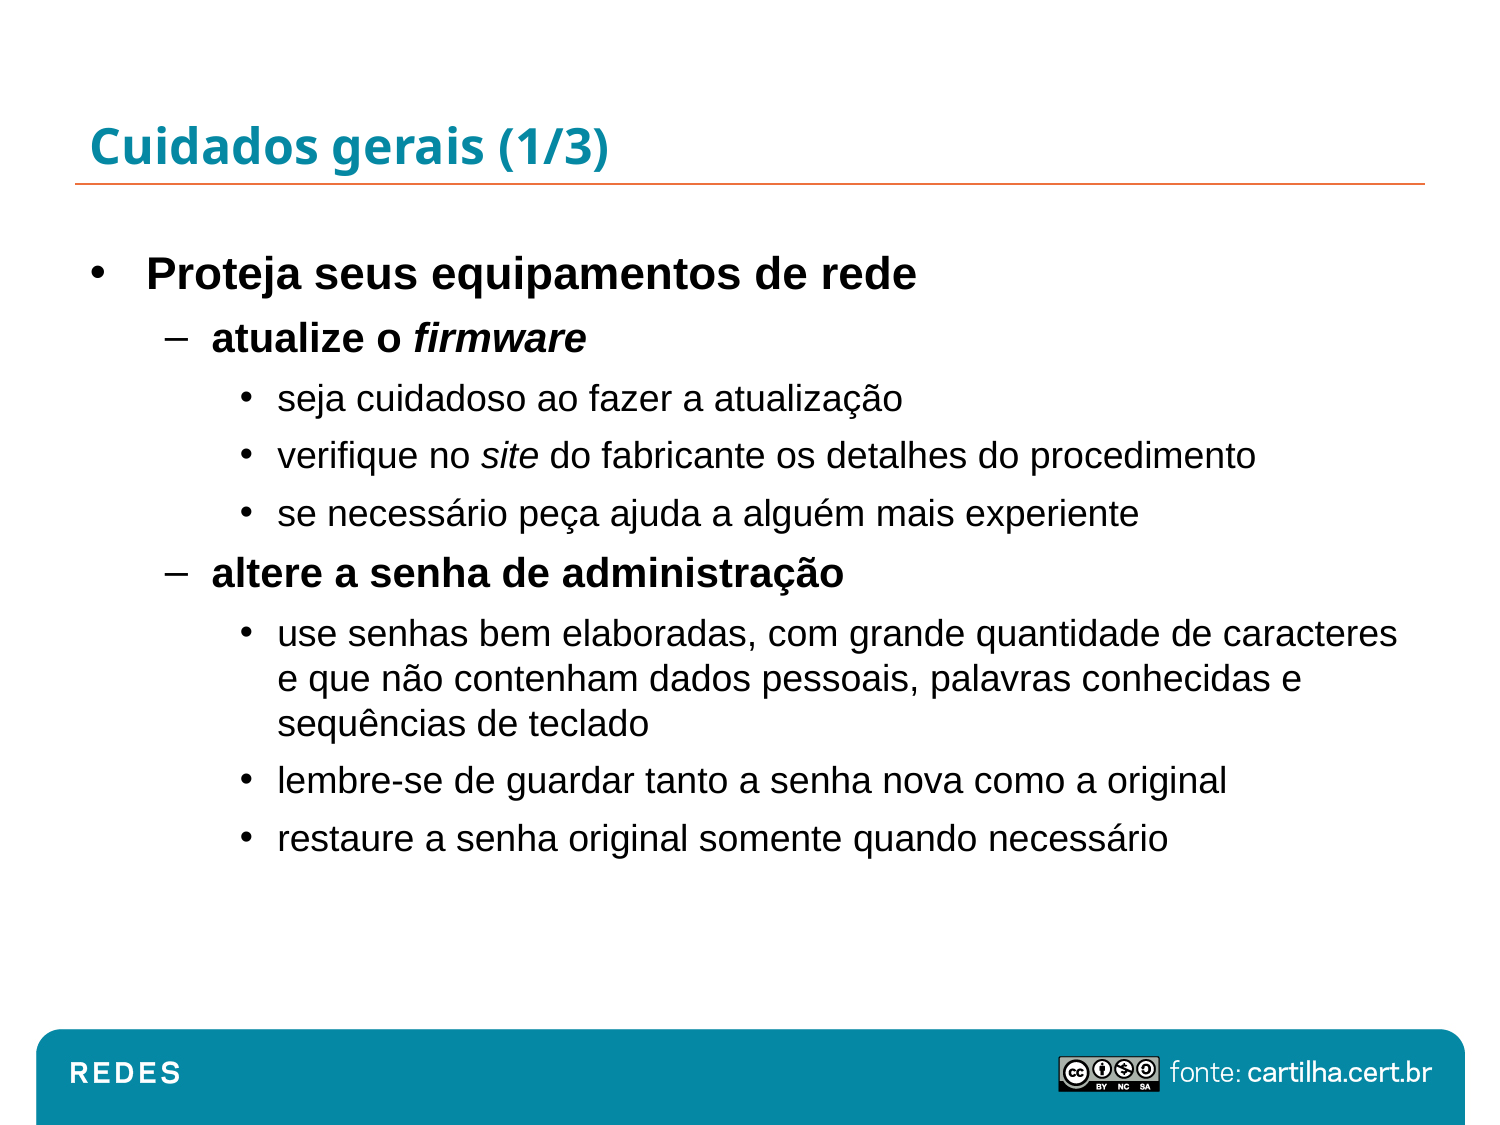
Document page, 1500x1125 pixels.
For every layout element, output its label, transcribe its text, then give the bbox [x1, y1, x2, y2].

picture [0, 0, 1500, 1125]
list Proteja seus equipamentos de rede atualize o firmware seja cuidadoso ao fazer a atualização verifique no site do fabricante os detalhes do procedimento se necessário peça ajuda a alguém mais experiente altere a senha de administração use senhas bem elaboradas, com grande quantidade de caracteres e que não contenham dados pessoais, palavras conhecidas e sequências de teclado lembre-se de guardar tanto a senha nova como a original restaure a senha original somente quando necessário [75, 236, 1425, 979]
title Cuidados gerais (1/3) [75, 54, 1425, 182]
